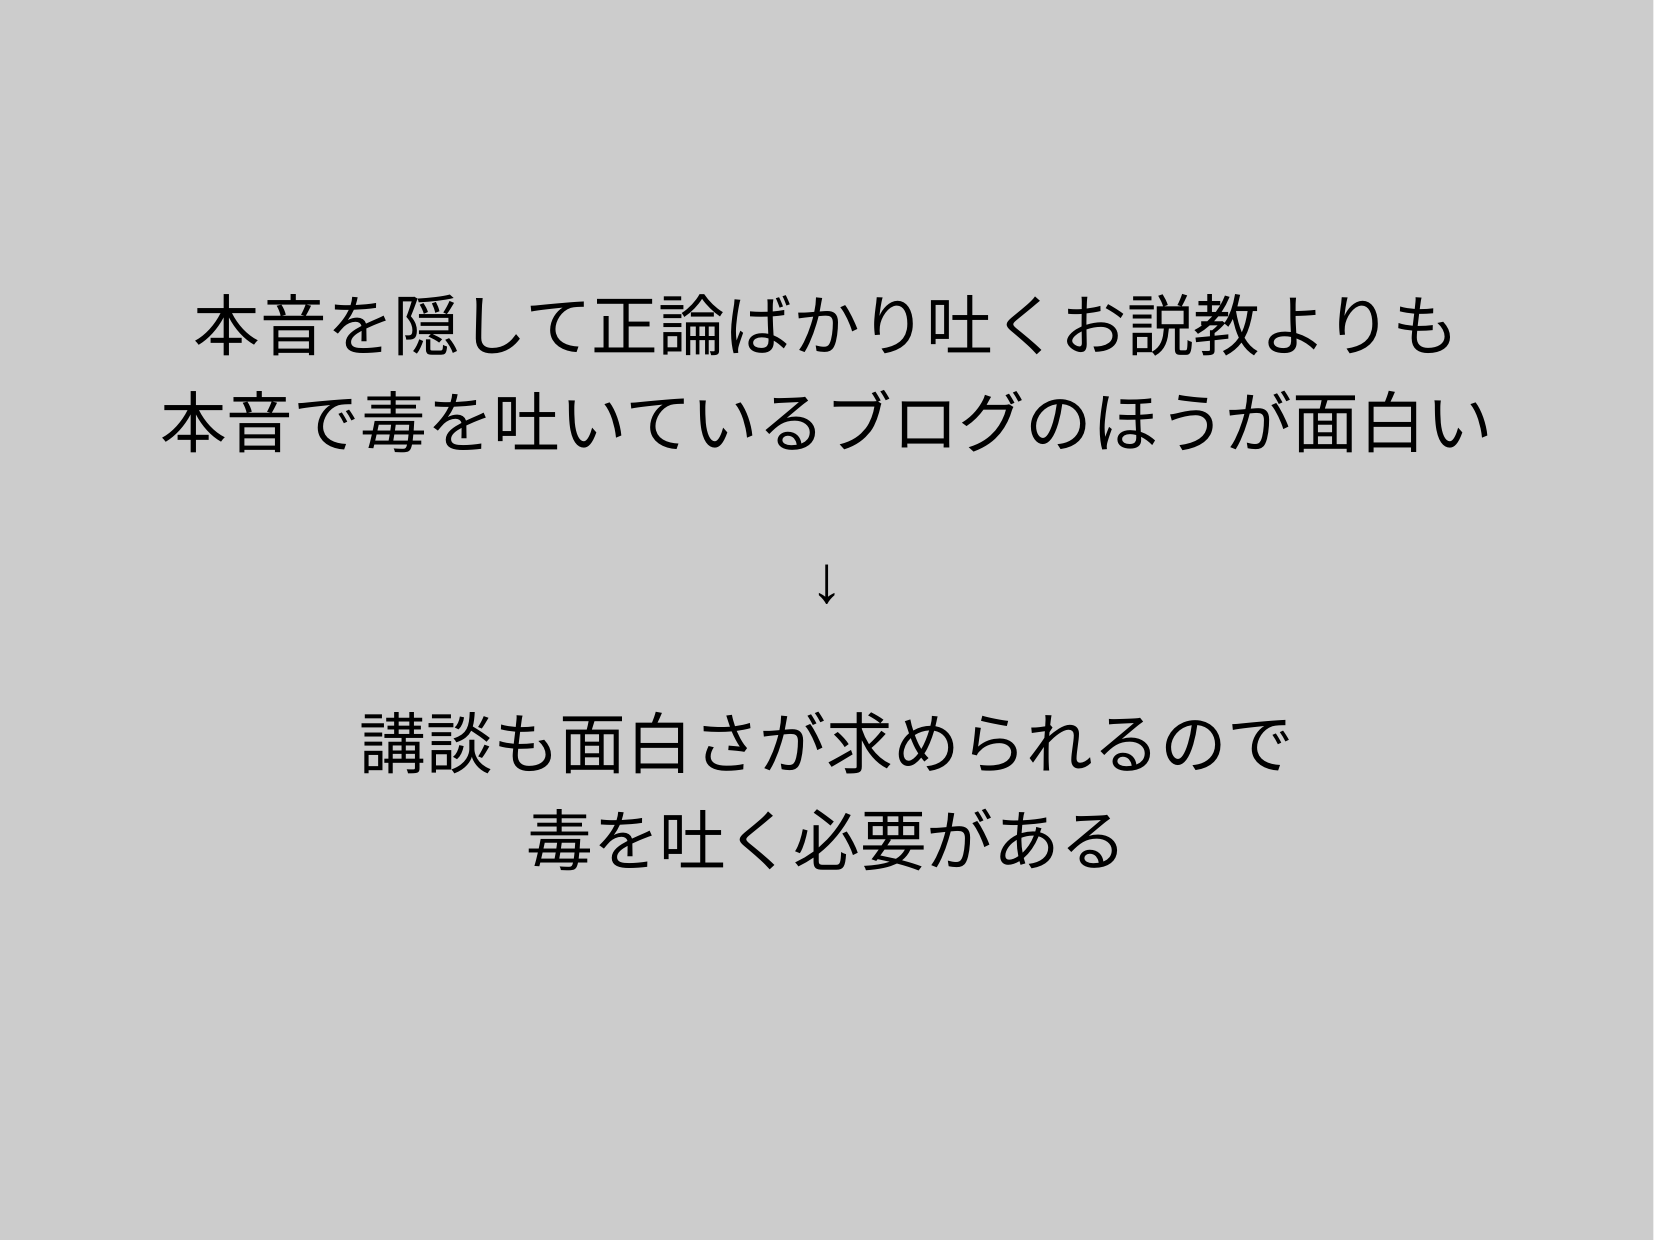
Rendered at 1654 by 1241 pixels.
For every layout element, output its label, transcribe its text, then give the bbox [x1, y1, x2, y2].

subtitle 本音を隠して正論ばかり吐くお説教よりも 本音で毒を吐いているブログのほうが面白い ↓ 講談も面白さが求められるので 毒を吐く必要がある [82, 49, 1571, 1109]
